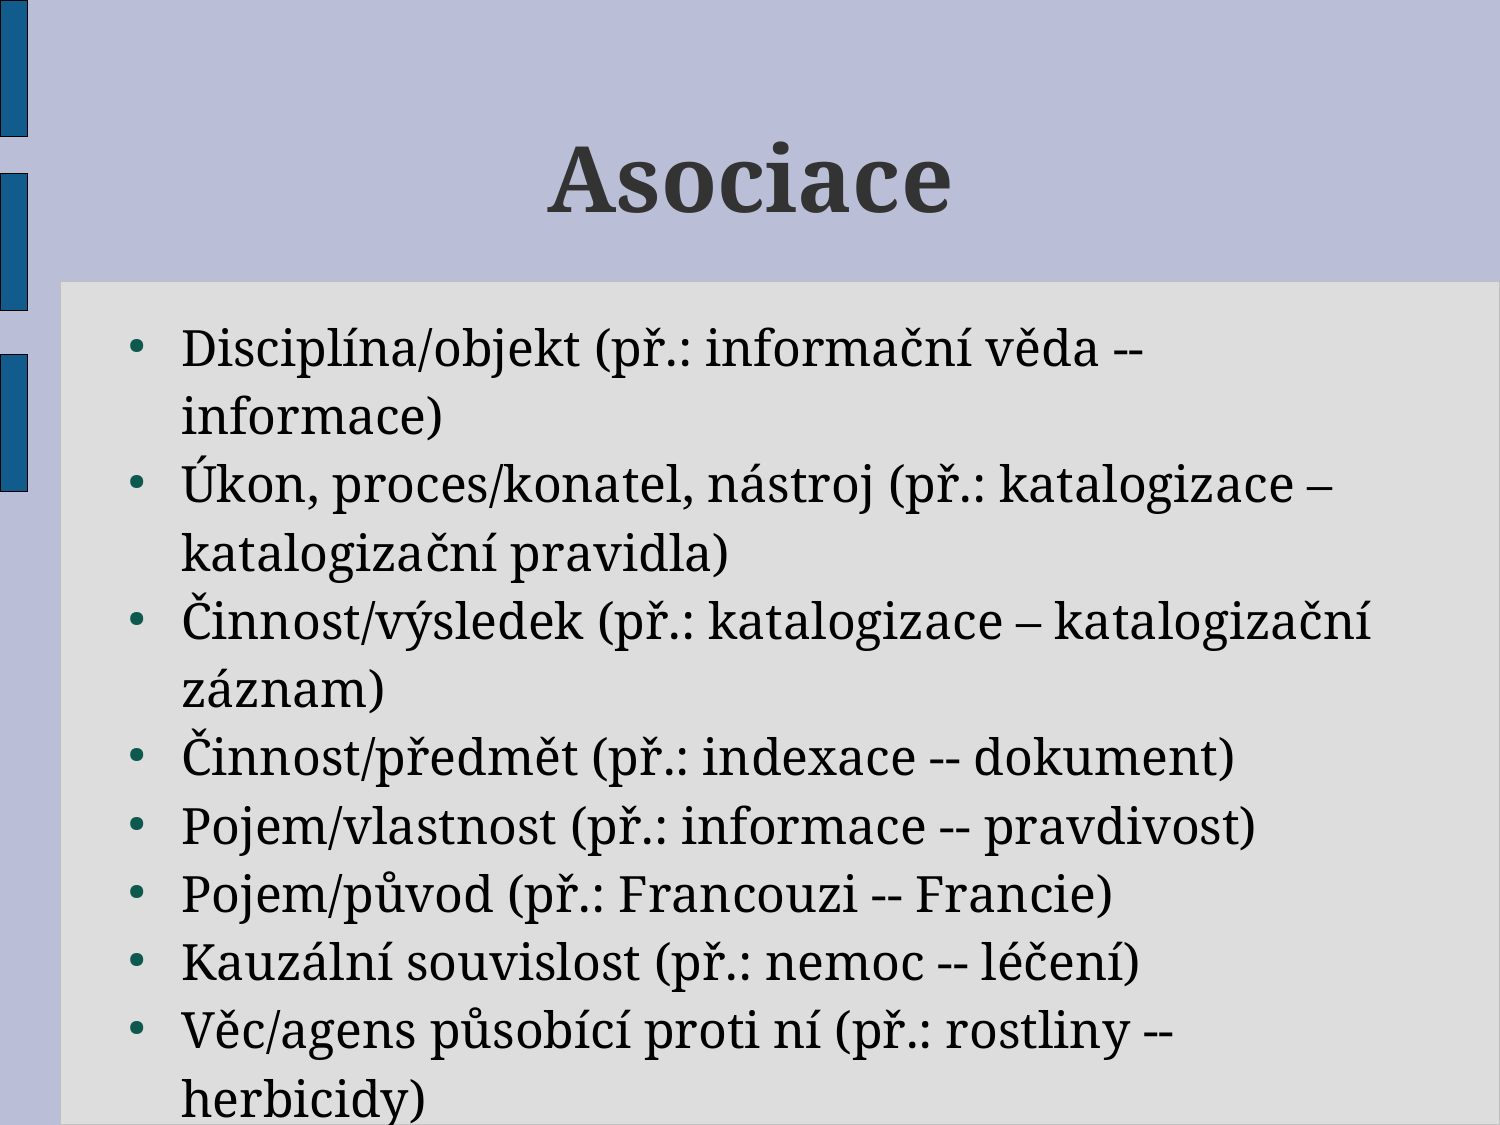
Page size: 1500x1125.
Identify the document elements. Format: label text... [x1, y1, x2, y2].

title Asociace [110, 90, 1392, 264]
list Disciplína/objekt (př.: informační věda -- informace) Úkon, proces/konatel, nástroj (př.: katalogizace – katalogizační pravidla) Činnost/výsledek (př.: katalogizace – katalogizační záznam) Činnost/předmět (př.: indexace -- dokument) Pojem/vlastnost (př.: informace -- pravdivost) Pojem/původ (př.: Francouzi -- Francie) Kauzální souvislost (př.: nemoc -- léčení) Věc/agens působící proti ní (př.: rostliny -- herbicidy) pojem/jednotka měření (př.: informace -- bit) synkategorematické výrazy (př.: čokoládová vejce – vejce; umělé květiny -- květiny) [110, 312, 1392, 1108]
